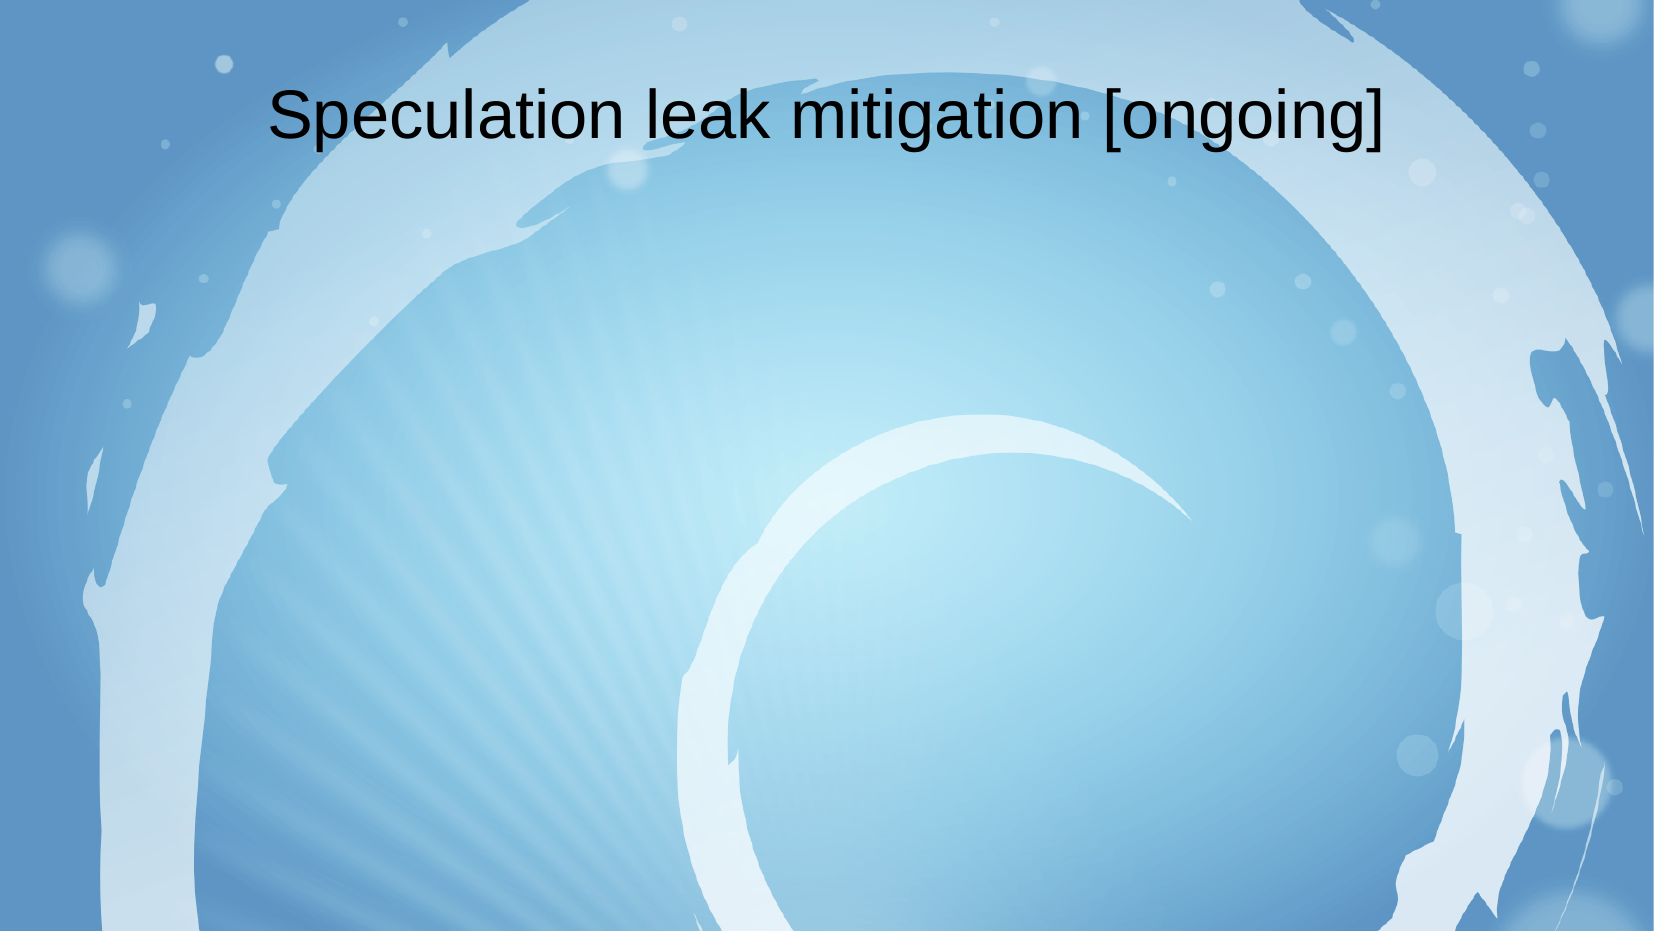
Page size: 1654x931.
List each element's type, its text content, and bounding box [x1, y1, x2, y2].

title Speculation leak mitigation [ongoing] [118, 37, 1536, 193]
picture [0, 0, 1654, 931]
